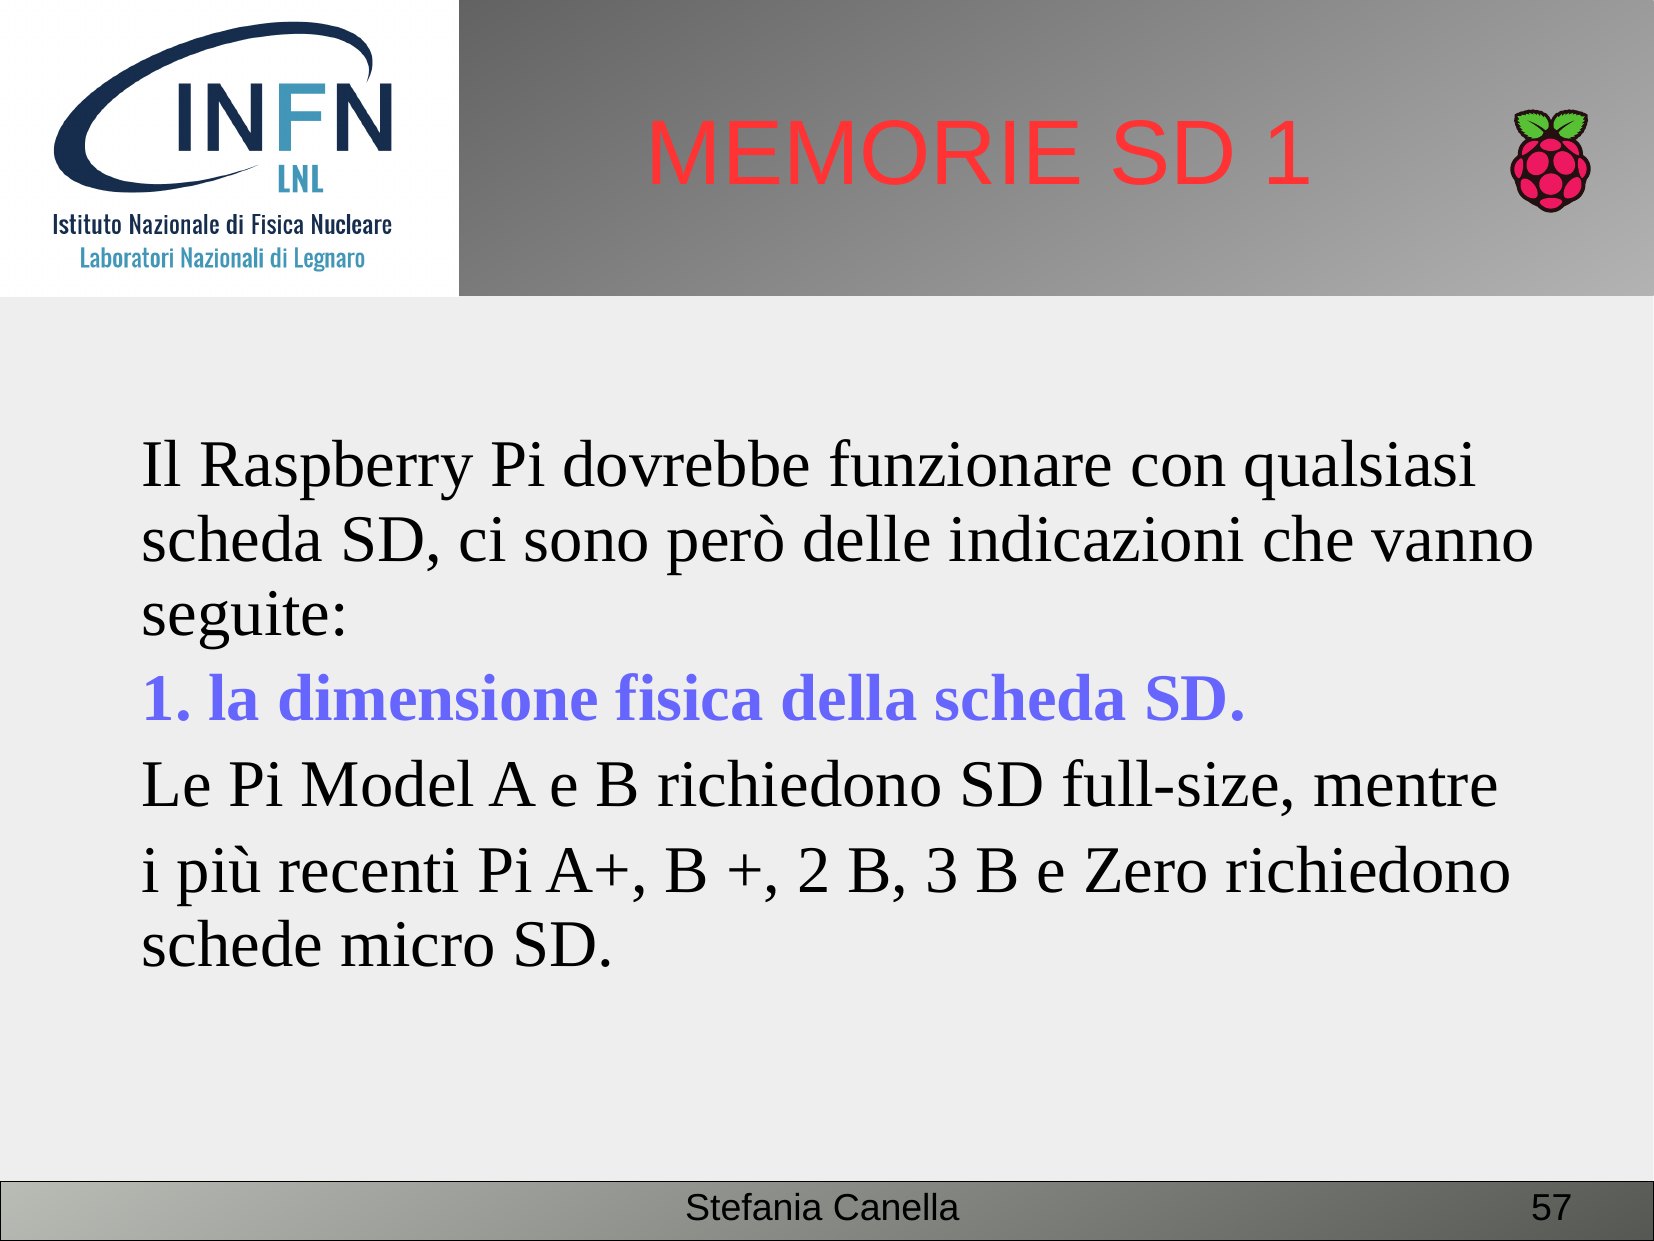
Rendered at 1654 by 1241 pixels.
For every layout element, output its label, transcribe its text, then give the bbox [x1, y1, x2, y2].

picture [0, 0, 459, 297]
text_box [984, 1181, 1516, 1241]
text_box [459, 0, 1654, 296]
text_box [0, 1181, 670, 1241]
title MEMORIE SD 1 [459, 49, 1571, 257]
text_box Stefania Canella [670, 1178, 984, 1241]
subtitle Il Raspberry Pi dovrebbe funzionare con qualsiasi scheda SD, ci sono però delle indicazioni che vanno seguite: 1. la dimensione fisica della scheda SD. Le Pi Model A e B richiedono SD full-size, mentre i più recenti Pi A+, B +, 2 B, 3 B e Zero richiedono schede micro SD. [82, 300, 1571, 1109]
text_box 34 [1516, 1178, 1654, 1241]
